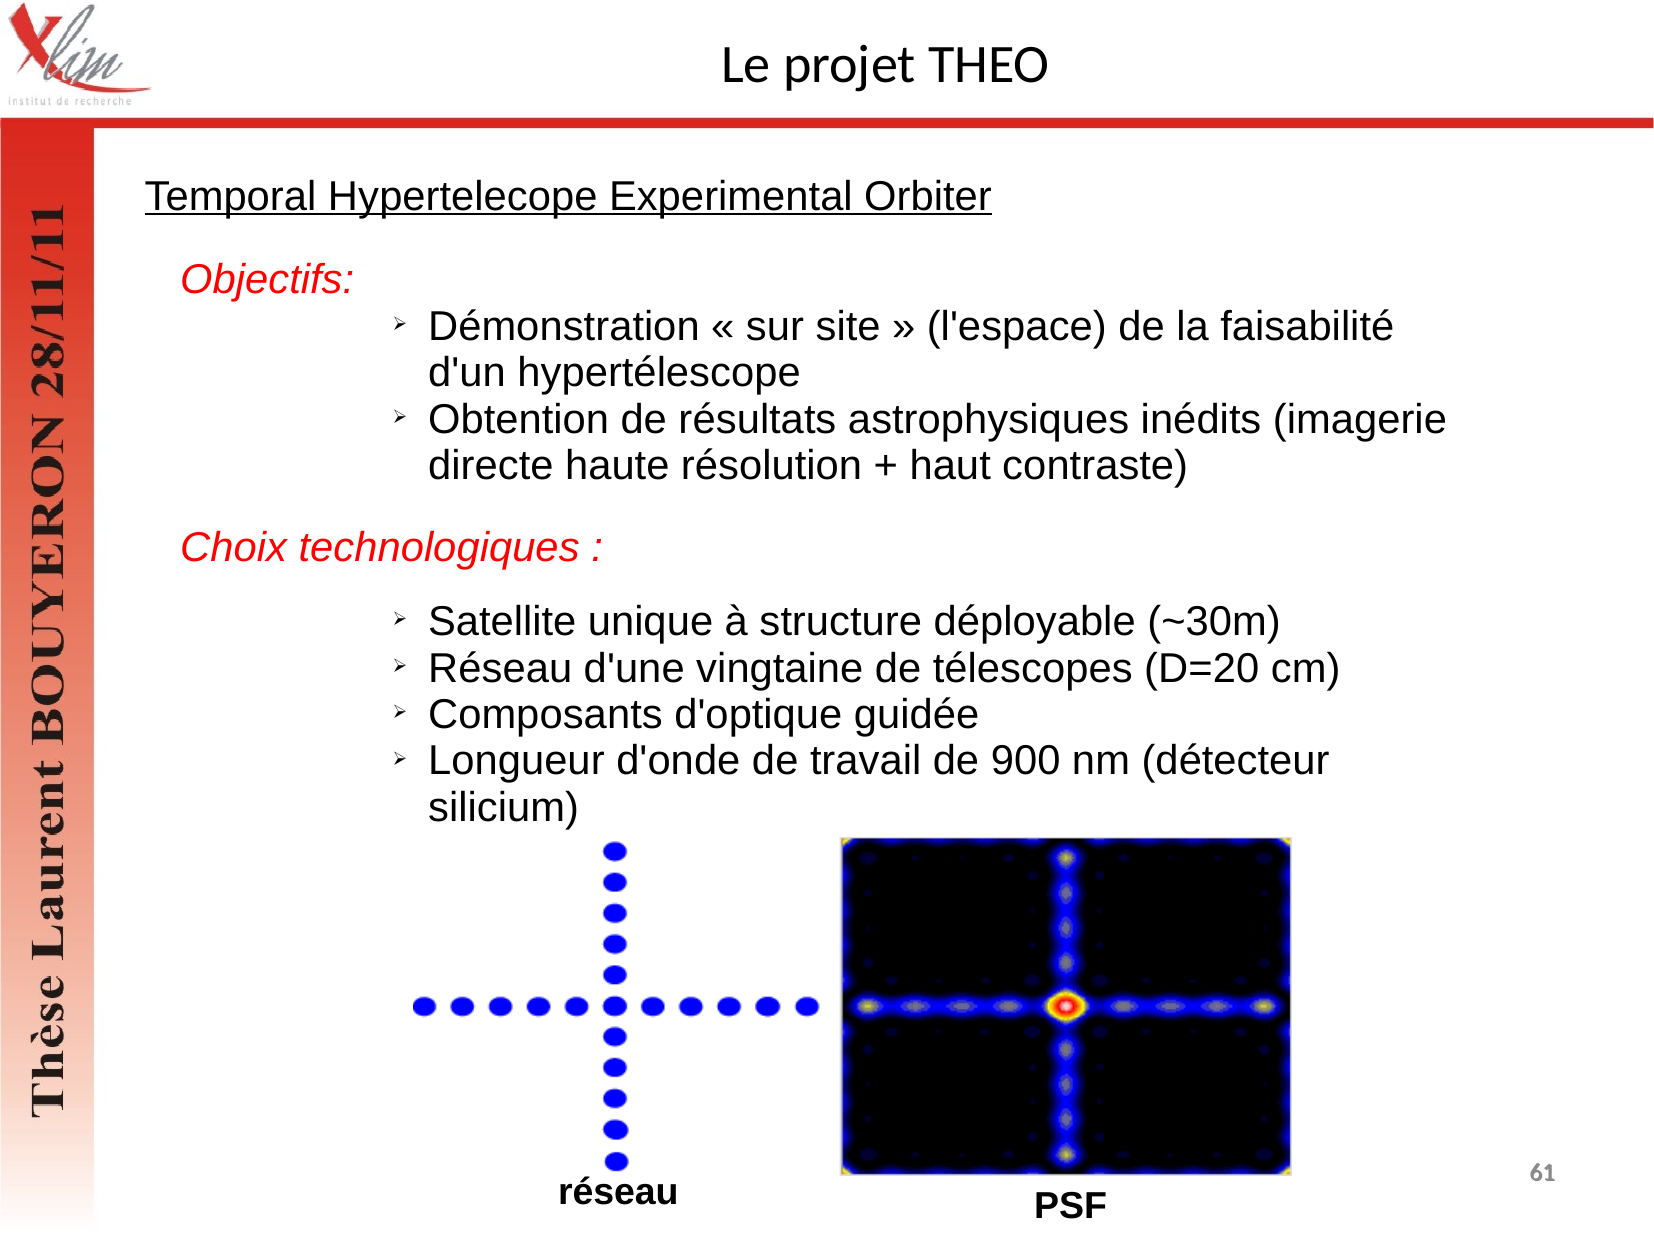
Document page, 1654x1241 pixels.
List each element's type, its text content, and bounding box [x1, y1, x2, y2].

text_box Objectifs: [165, 248, 378, 310]
picture [0, 0, 1654, 1241]
text_box Démonstration « sur site » (l'espace) de la faisabilité d'un hypertélescope Obtention de résultats astrophysiques inédits (imagerie directe haute résolution + haut contraste) [377, 295, 1465, 497]
text_box Choix technologiques : [165, 516, 626, 578]
text_box réseau [543, 1163, 694, 1221]
text_box PSF [1019, 1177, 1123, 1235]
text_box <numéro> [1185, 1129, 1571, 1213]
text_box Le projet THEO [141, 0, 1630, 130]
text_box Satellite unique à structure déployable (~30m) Réseau d'une vingtaine de télescopes (D=20 cm) Composants d'optique guidée Longueur d'onde de travail de 900 nm (détecteur silicium) [377, 590, 1477, 838]
text_box Temporal Hypertelecope Experimental Orbiter [129, 165, 1075, 227]
